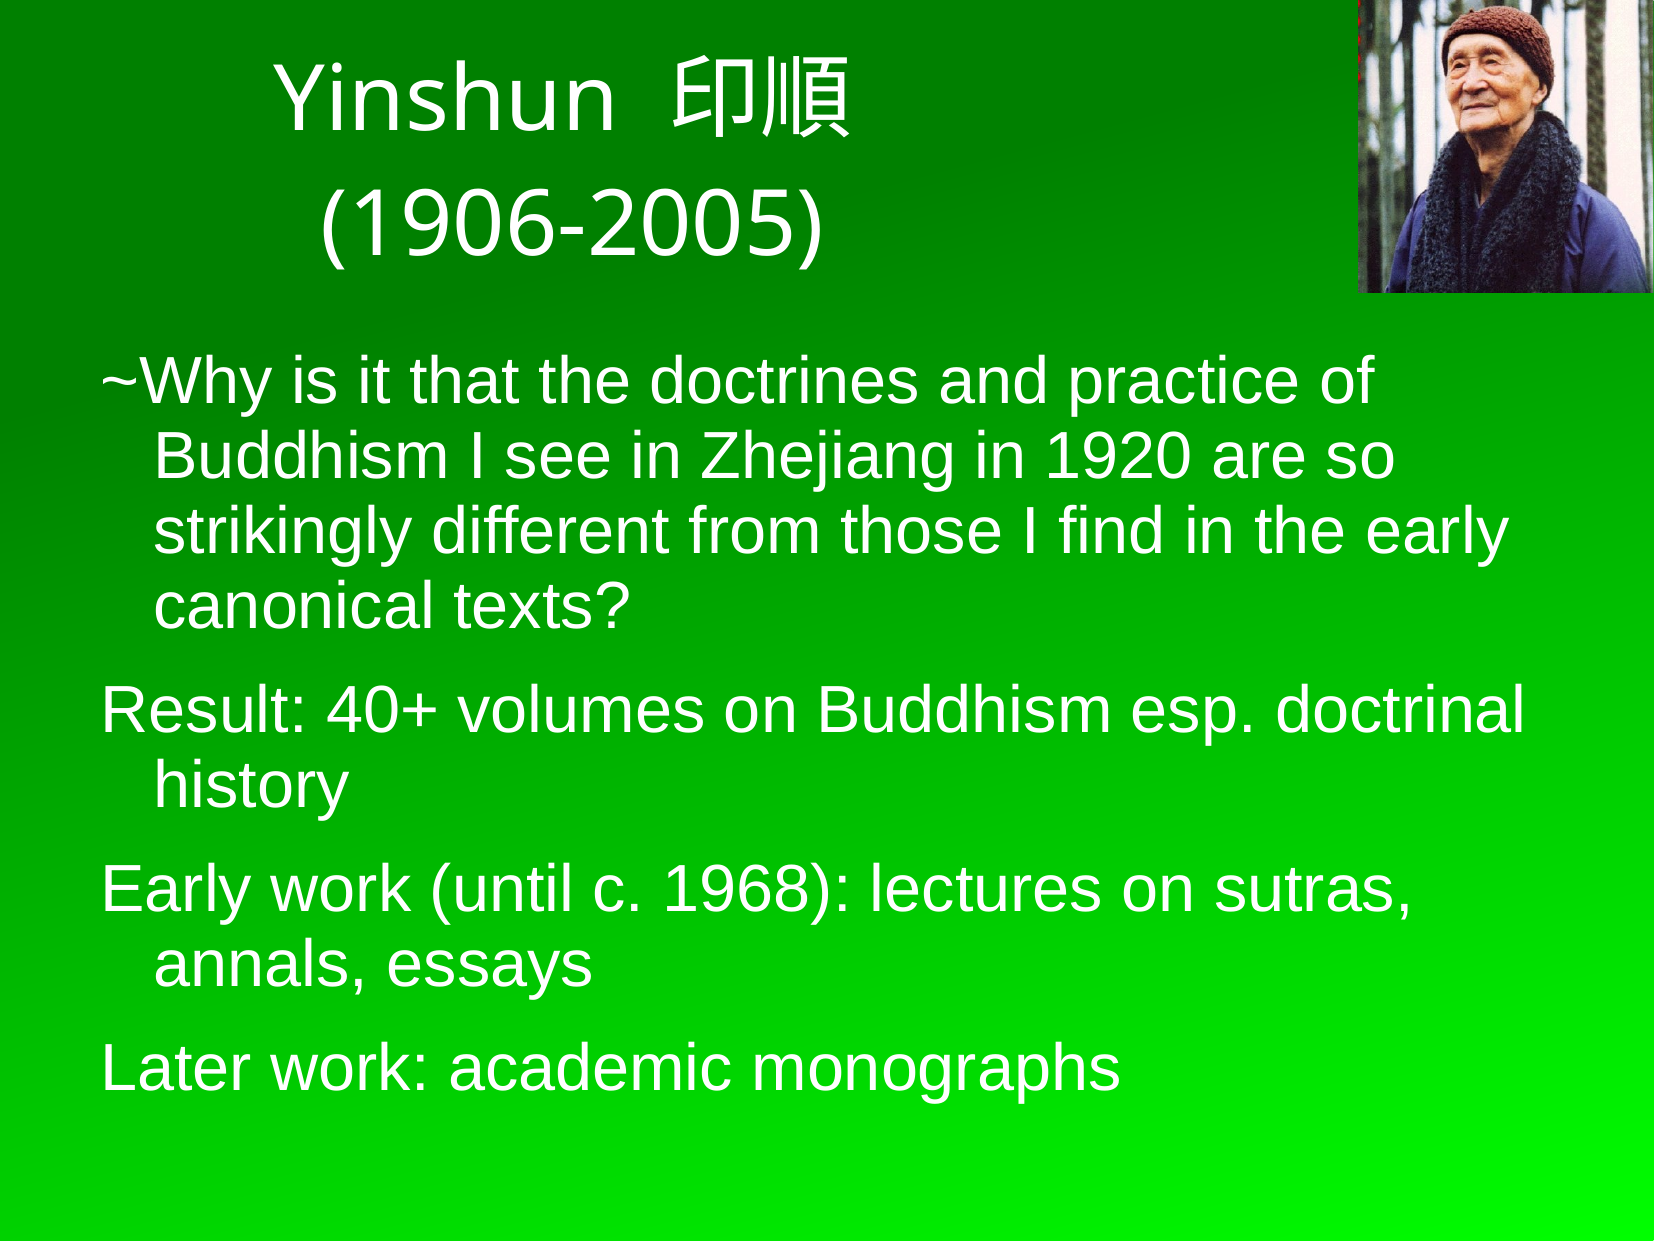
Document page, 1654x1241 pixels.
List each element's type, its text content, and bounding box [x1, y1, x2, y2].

list ~Why is it that the doctrines and practice of Buddhism I see in Zhejiang in 1920 are so strikingly different from those I find in the early canonical texts? Result: 40+ volumes on Buddhism esp. doctrinal history Early work (until c. 1968): lectures on sutras, annals, essays Later work: academic monographs [82, 343, 1571, 1147]
picture [1358, 0, 1654, 293]
title Yinshun 印順 (1906-2005) [82, 30, 1063, 276]
